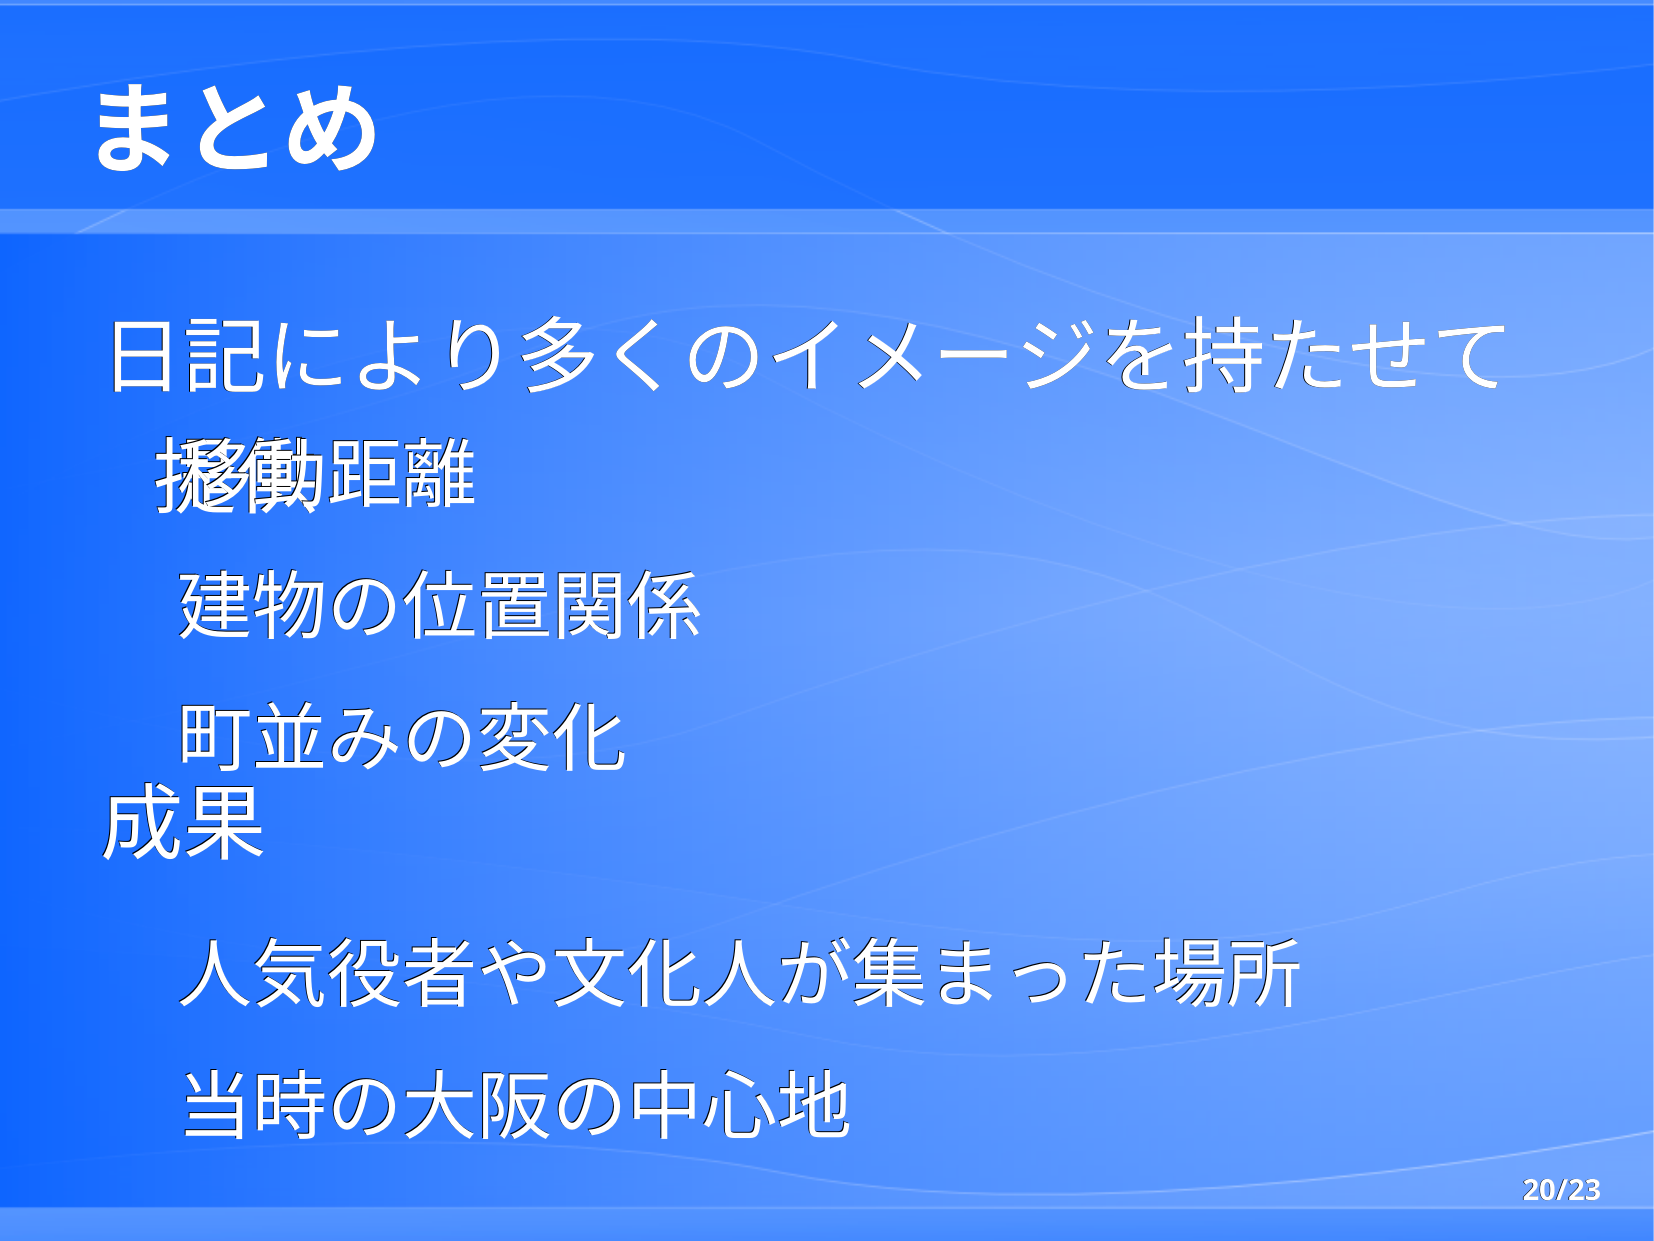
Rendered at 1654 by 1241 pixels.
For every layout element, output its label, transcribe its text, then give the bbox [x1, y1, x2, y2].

list 移動距離 建物の位置関係 町並みの変化 [82, 414, 739, 704]
picture [0, 0, 1654, 1241]
list 日記により多くのイメージを持たせて提供 [82, 290, 1565, 384]
title まとめ [23, 8, 1625, 237]
list 成果 人気役者や文化人が集まった場所 当時の大阪の中心地 [82, 756, 1565, 1105]
